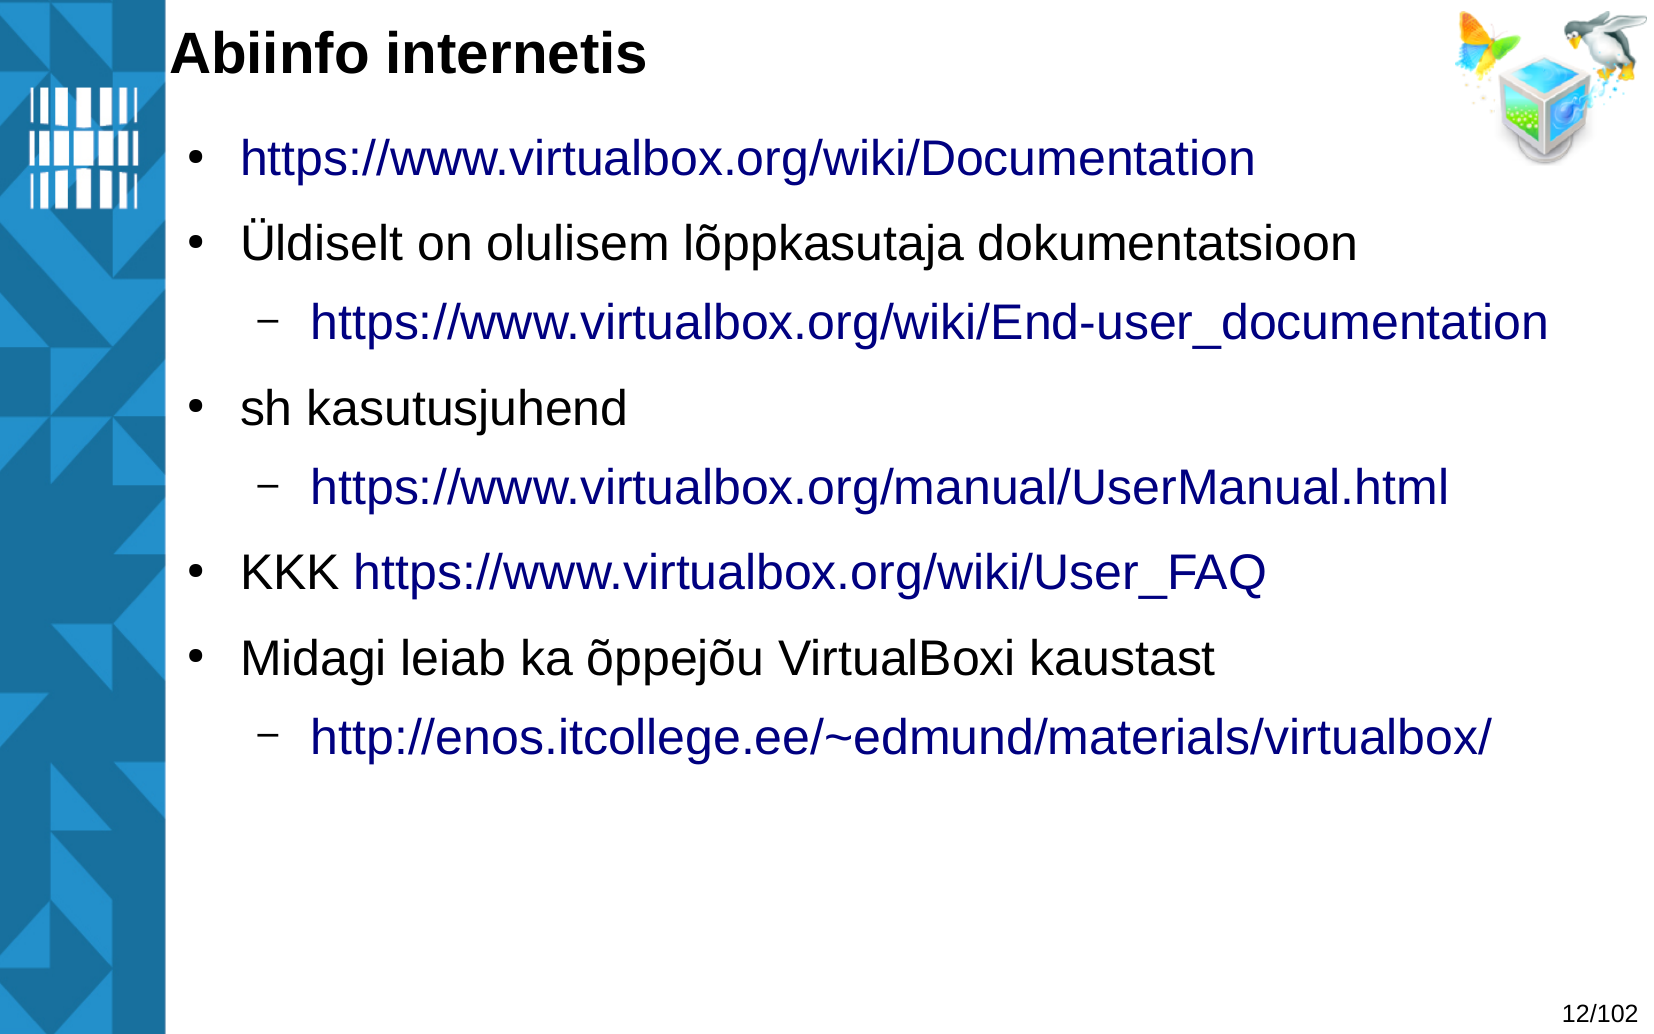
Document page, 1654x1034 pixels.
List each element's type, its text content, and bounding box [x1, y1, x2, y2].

title Abiinfo internetis [169, 11, 1571, 95]
list https://www.virtualbox.org/wiki/Documentation Üldiselt on olulisem lõppkasutaja dokumentatsioon https://www.virtualbox.org/wiki/End-user_documentation sh kasutusjuhend https://www.virtualbox.org/manual/UserManual.html KKK https://www.virtualbox.org/wiki/User_FAQ Midagi leiab ka õppejõu VirtualBoxi kaustast http://enos.itcollege.ee/~edmund/materials/virtualbox/ [169, 129, 1630, 997]
picture [1452, 7, 1653, 166]
